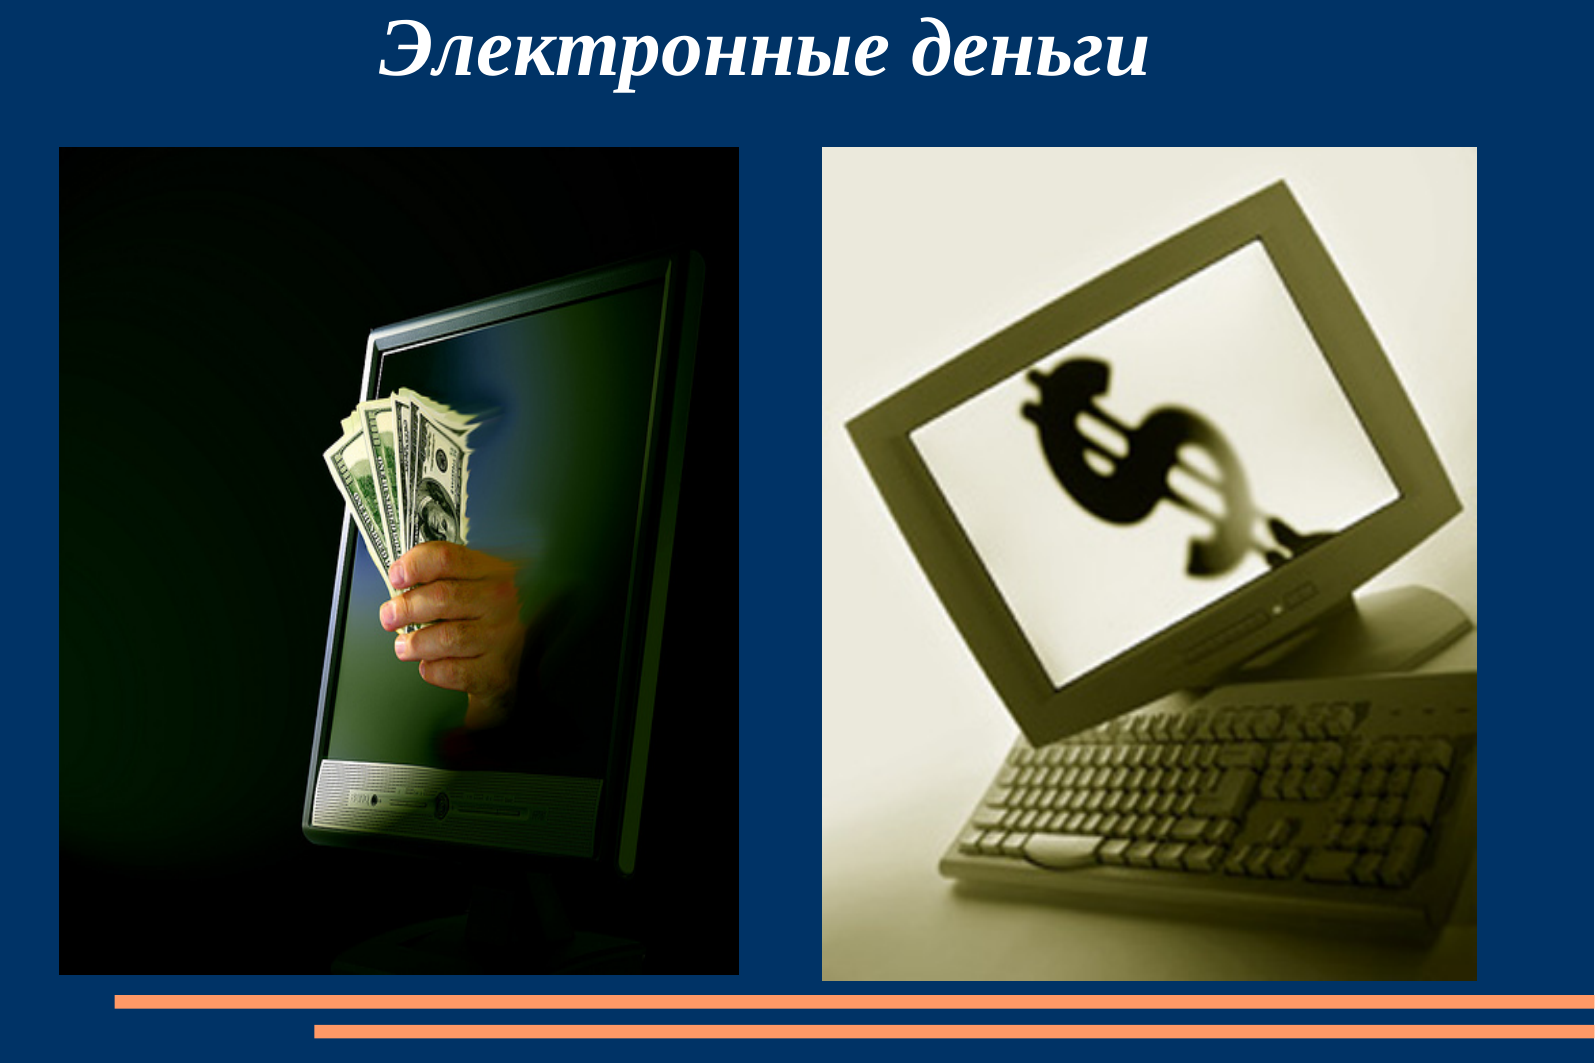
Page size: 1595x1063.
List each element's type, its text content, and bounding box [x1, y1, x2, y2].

picture [822, 147, 1477, 981]
text_box Электронные деньги [56, 1, 1474, 94]
picture [59, 147, 739, 975]
